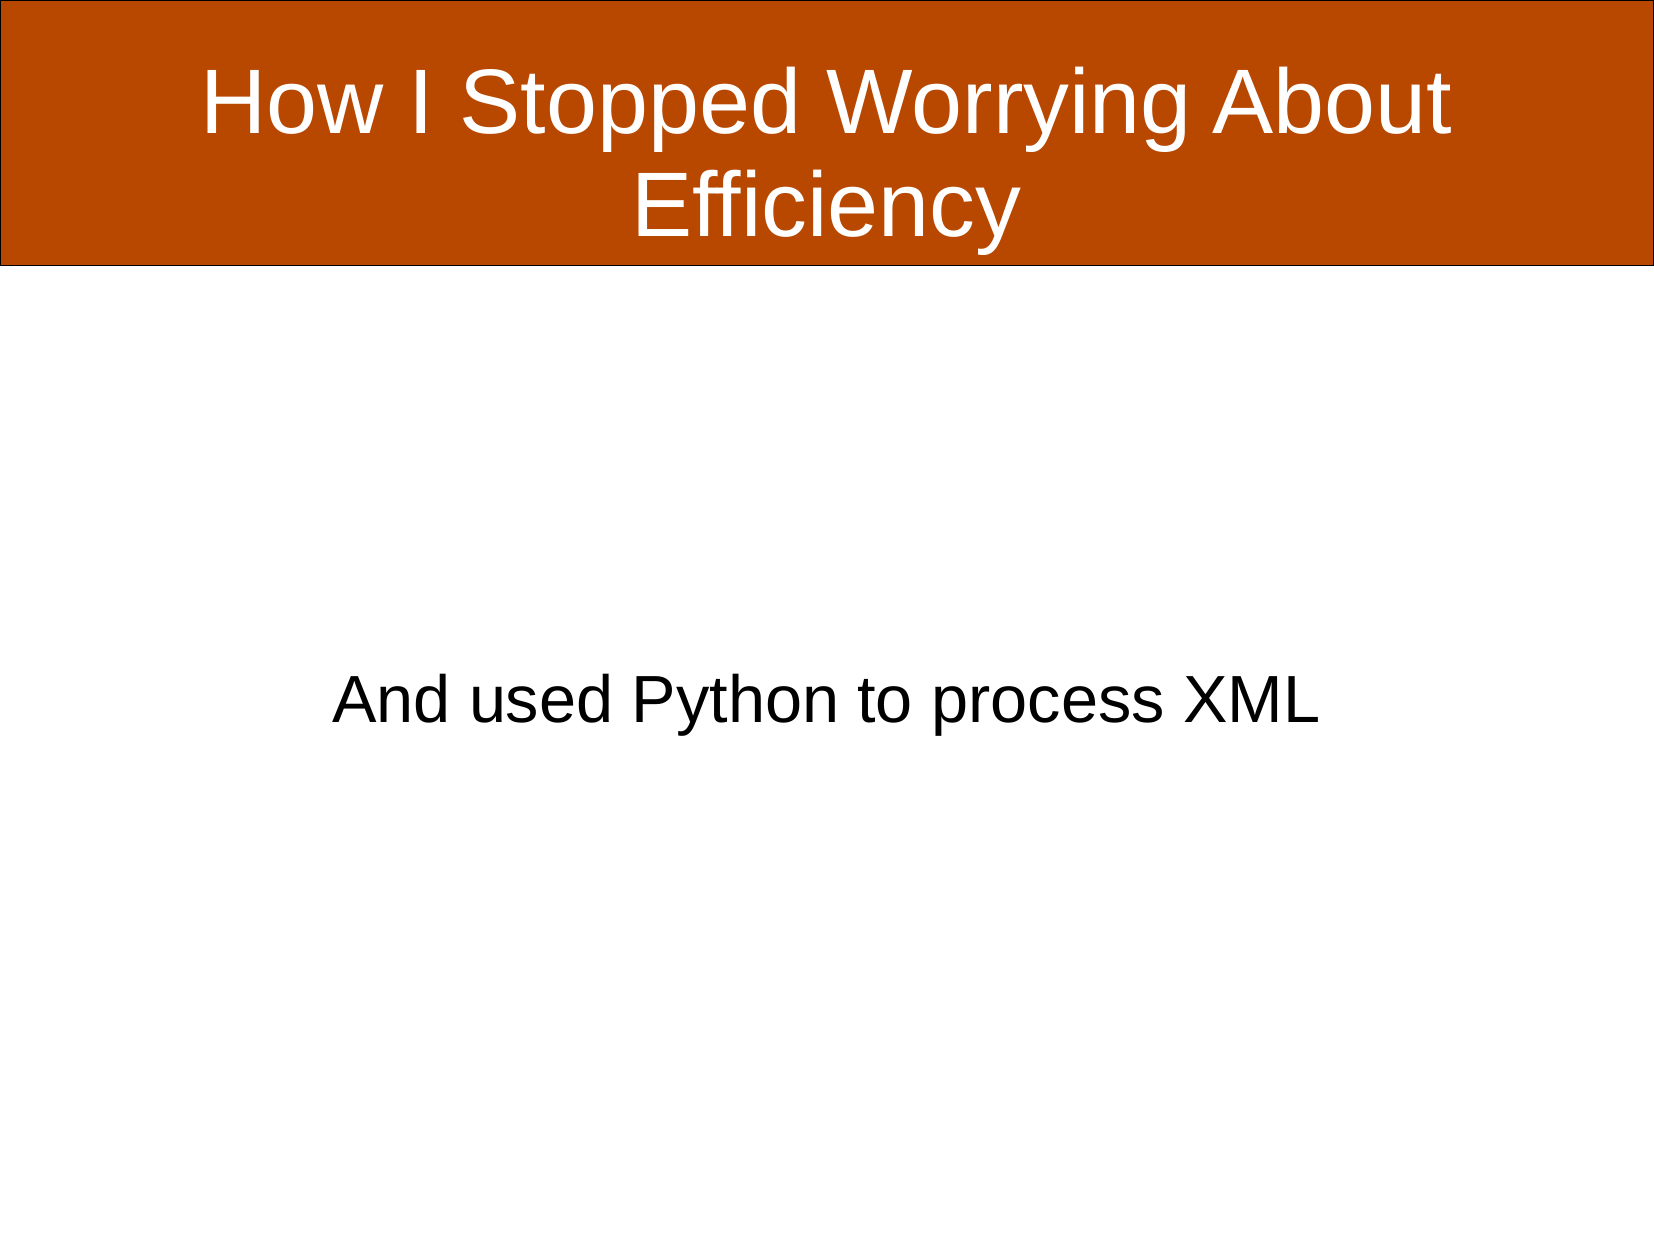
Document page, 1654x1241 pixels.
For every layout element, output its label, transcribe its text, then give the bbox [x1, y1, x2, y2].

title How I Stopped Worrying About Efficiency [82, 50, 1571, 256]
subtitle And used Python to process XML [82, 297, 1571, 1102]
